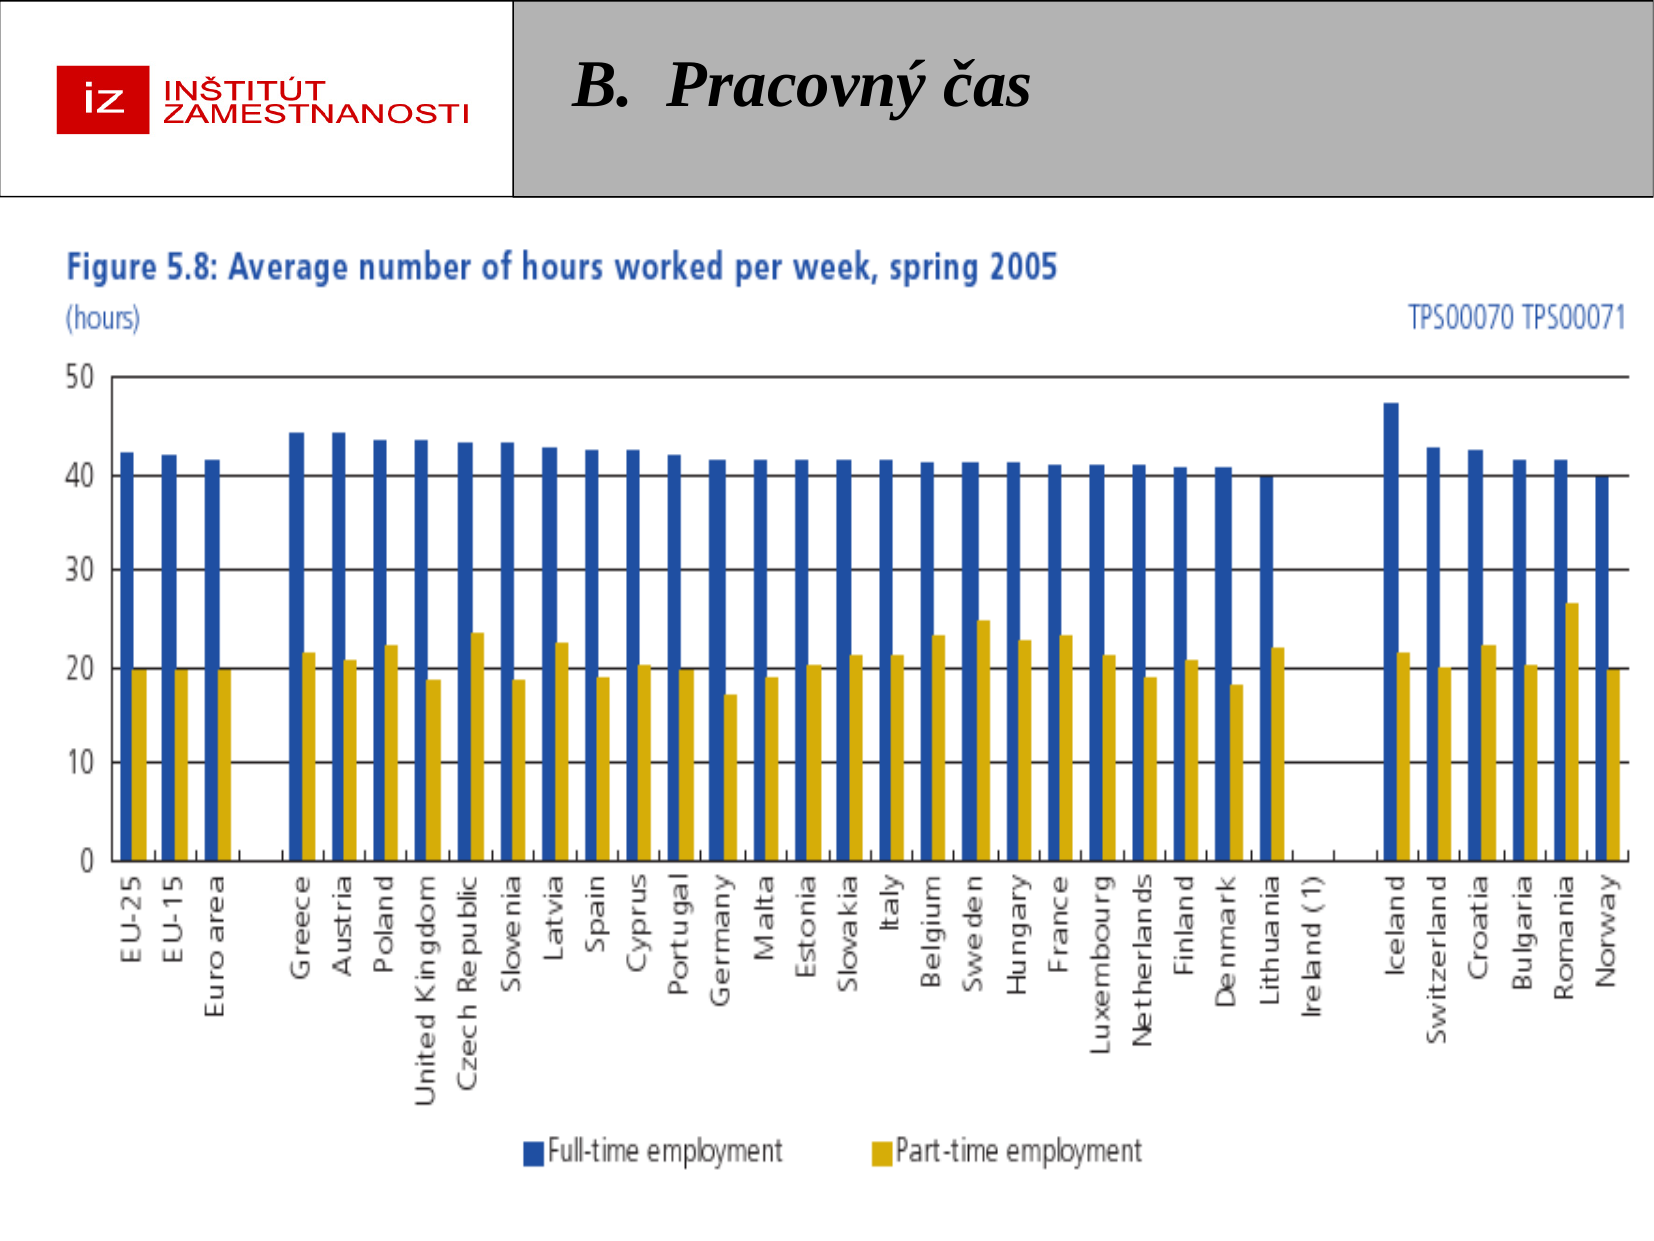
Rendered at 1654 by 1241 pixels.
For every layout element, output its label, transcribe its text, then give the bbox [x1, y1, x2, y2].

text_box [0, 0, 1654, 197]
picture [29, 206, 1654, 1182]
picture [5, 6, 513, 190]
text_box B. Pracovný čas [555, 59, 1063, 134]
